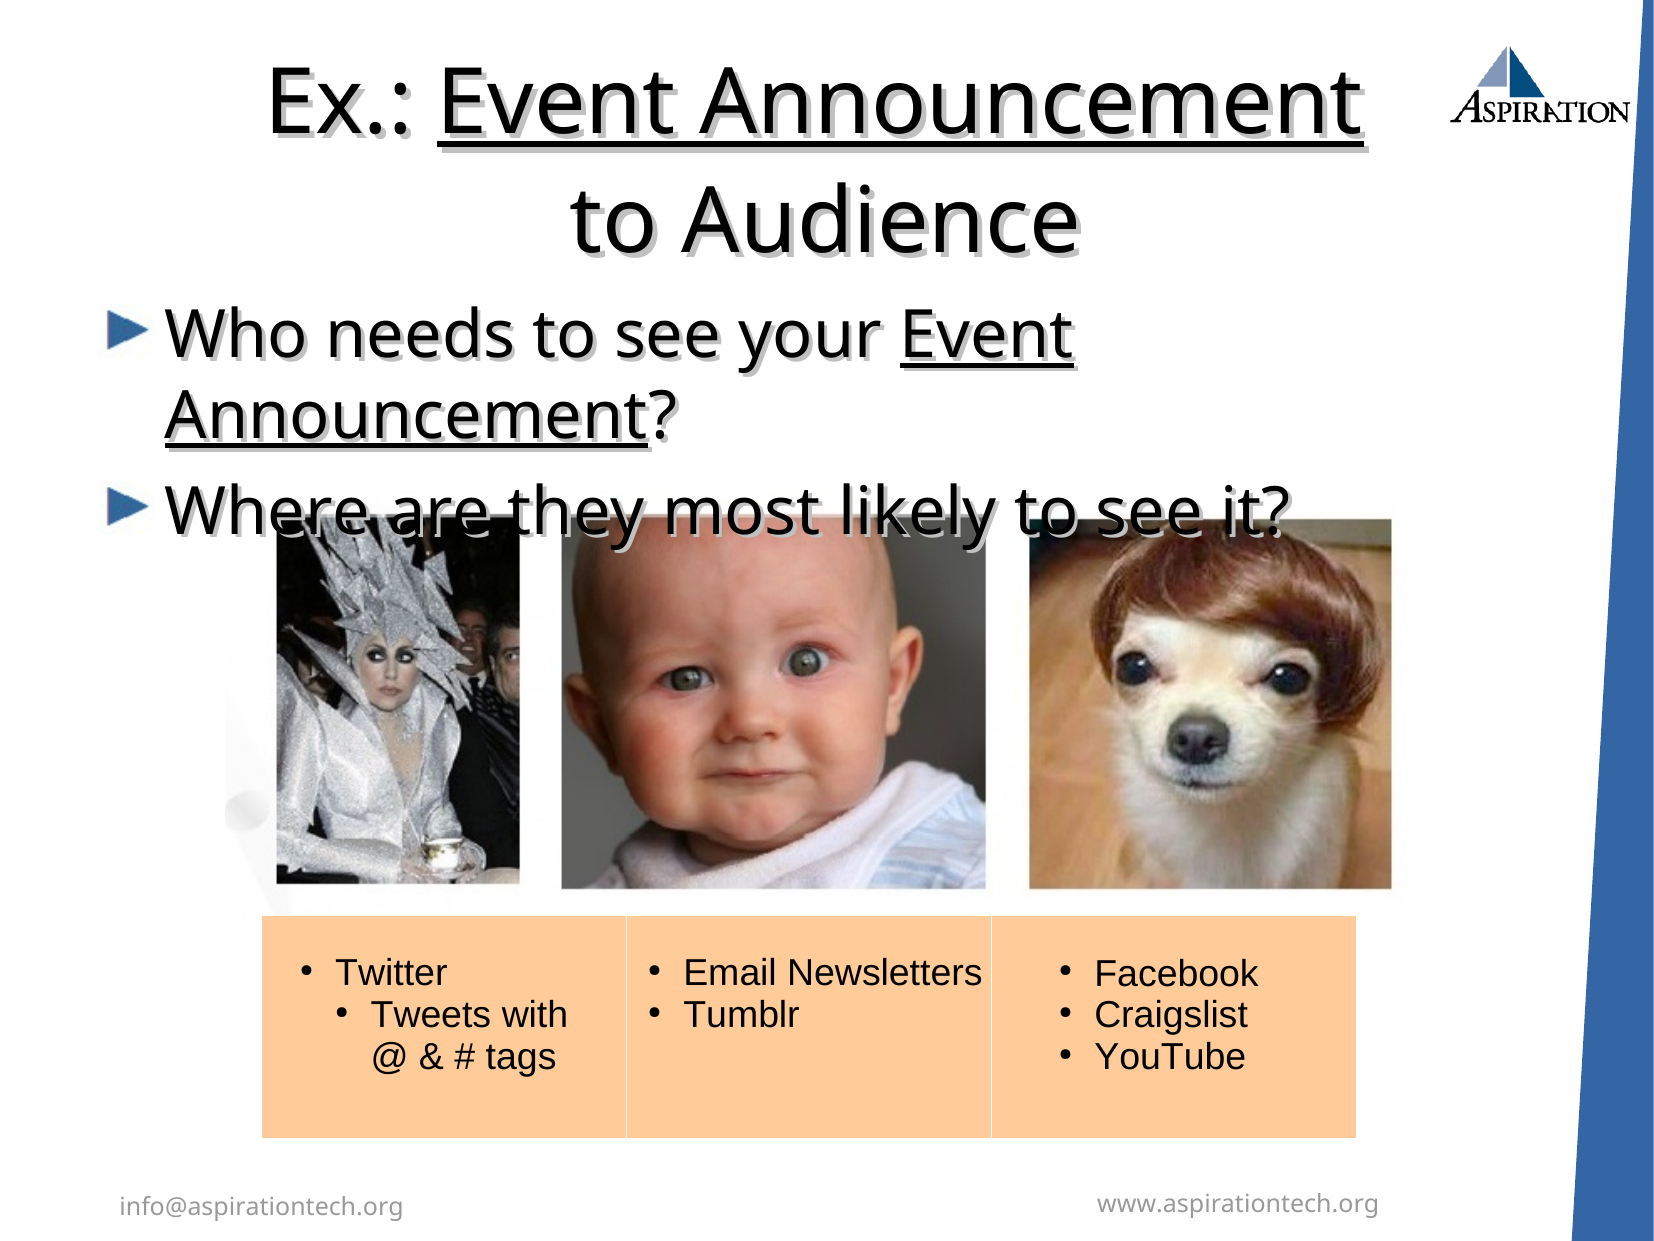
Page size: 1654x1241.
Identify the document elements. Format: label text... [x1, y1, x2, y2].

text_box Email Newsletters Tumblr [633, 945, 1009, 1044]
table_header [992, 1109, 1356, 1138]
table_header [627, 1109, 991, 1138]
title Ex.: Event Announcement to Audience [82, 49, 1570, 256]
text_box Twitter Tweets with @ & # tags [285, 945, 586, 1086]
picture [1450, 46, 1631, 132]
table_header [262, 1109, 626, 1138]
list Who needs to see your Event Announcement? Where are they most likely to see it? [82, 289, 1571, 1109]
text_box Facebook Craigslist YouTube [1044, 945, 1420, 1086]
